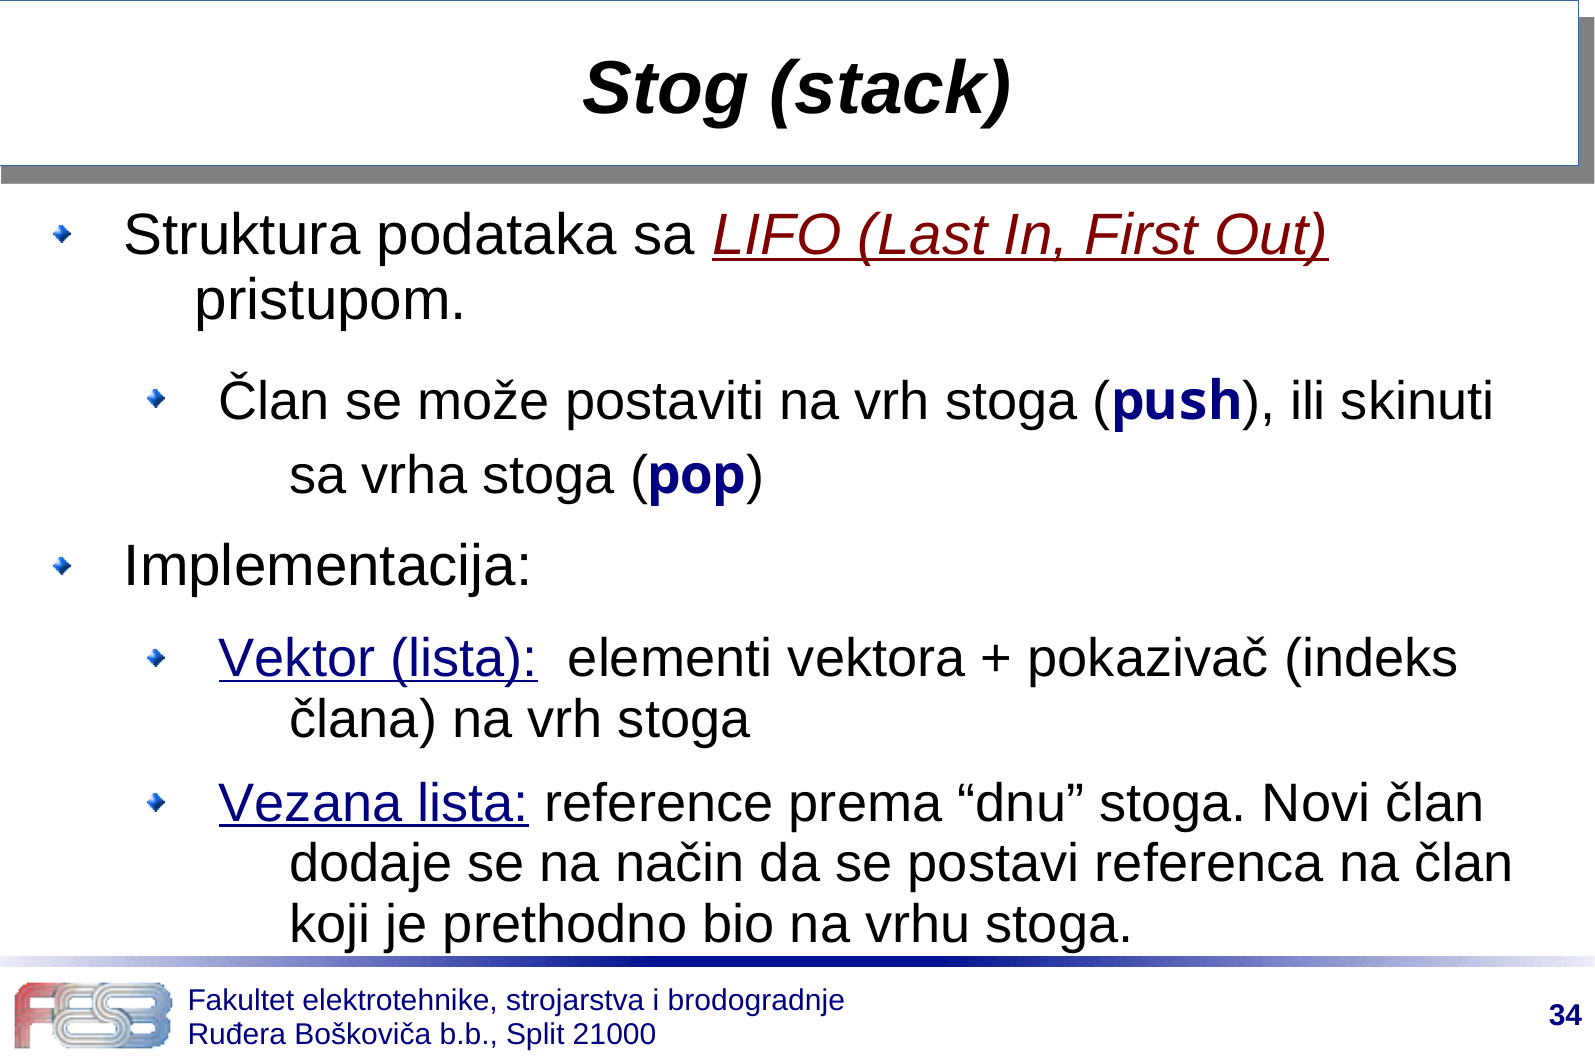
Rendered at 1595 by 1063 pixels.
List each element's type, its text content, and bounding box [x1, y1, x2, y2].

picture [9, 975, 177, 1059]
picture [0, 956, 1595, 967]
title Stog (stack) [0, 0, 1595, 175]
list Struktura podataka sa LIFO (Last In, First Out) pristupom. Član se može postaviti na vrh stoga (push), ili skinuti sa vrha stoga (pop) Implementacija: Vektor (lista): elementi vektora + pokazivač (indeks člana) na vrh stoga Vezana lista: reference prema “dnu” stoga. Novi član dodaje se na način da se postavi referenca na član koji je prethodno bio na vrhu stoga. [29, 201, 1565, 949]
